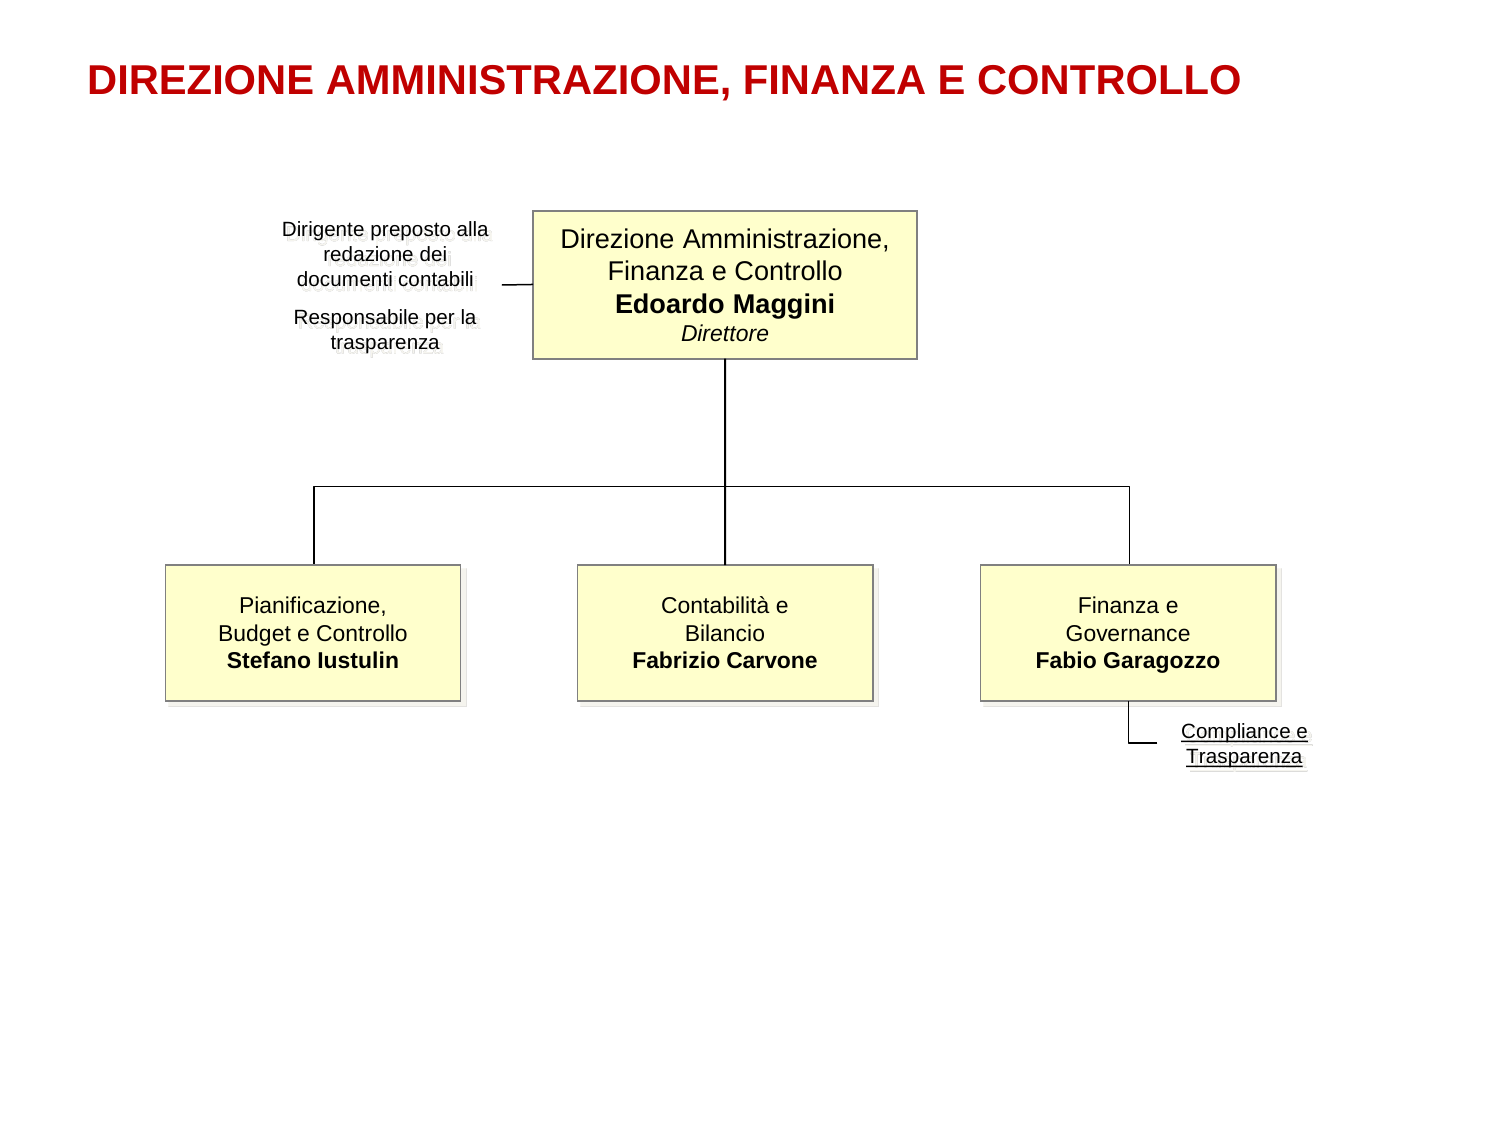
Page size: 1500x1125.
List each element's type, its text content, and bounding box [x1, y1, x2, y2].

picture [164, 209, 1336, 785]
text_box DIREZIONE AMMINISTRAZIONE, FINANZA E CONTROLLO [72, 45, 1462, 128]
